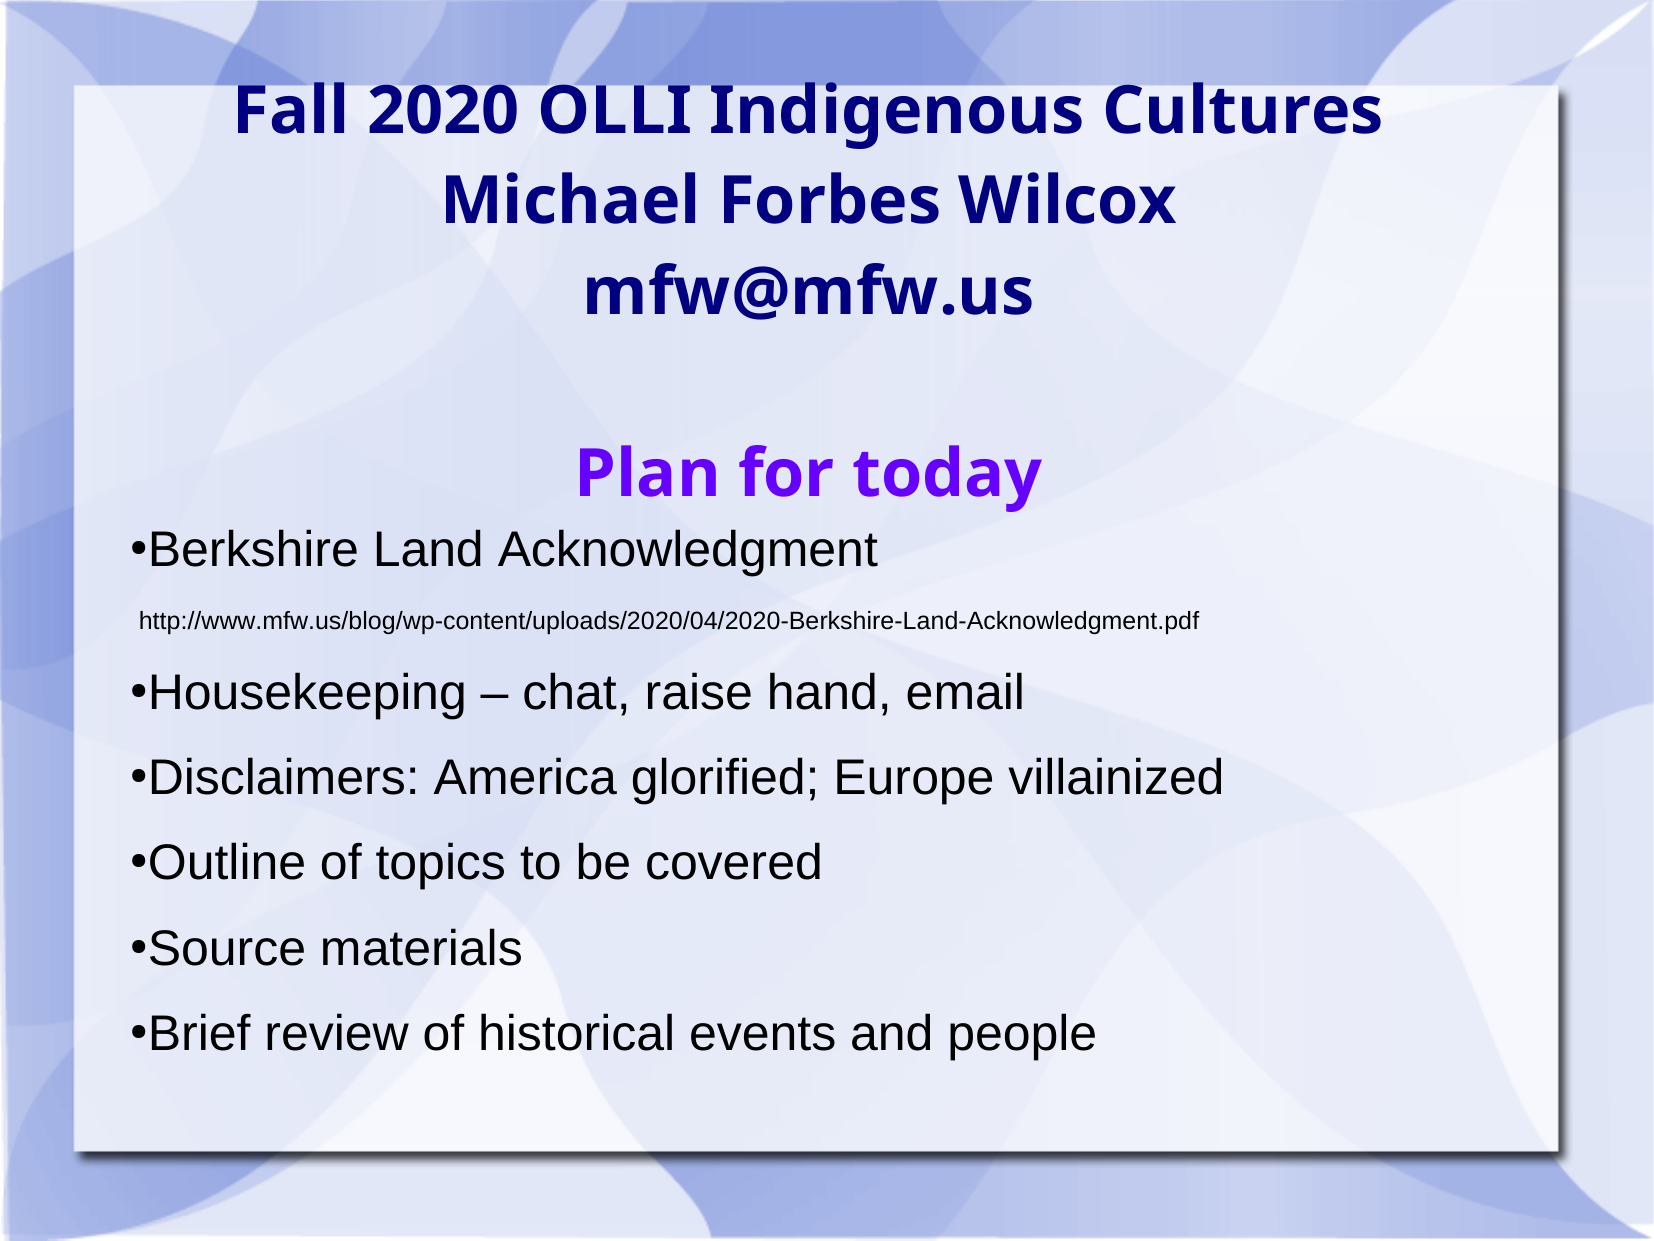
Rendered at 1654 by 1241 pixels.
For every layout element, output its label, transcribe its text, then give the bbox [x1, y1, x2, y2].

title Fall 2020 OLLI Indigenous Cultures Michael Forbes Wilcox mfw@mfw.us Plan for today [82, 86, 1536, 492]
subtitle Berkshire Land Acknowledgment http://www.mfw.us/blog/wp-content/uploads/2020/04/2020-Berkshire-Land-Acknowledgment.pdf Housekeeping – chat, raise hand, email Disclaimers: America glorified; Europe villainized Outline of topics to be covered Source materials Brief review of historical events and people [129, 466, 1489, 1117]
picture [0, 0, 1654, 1241]
